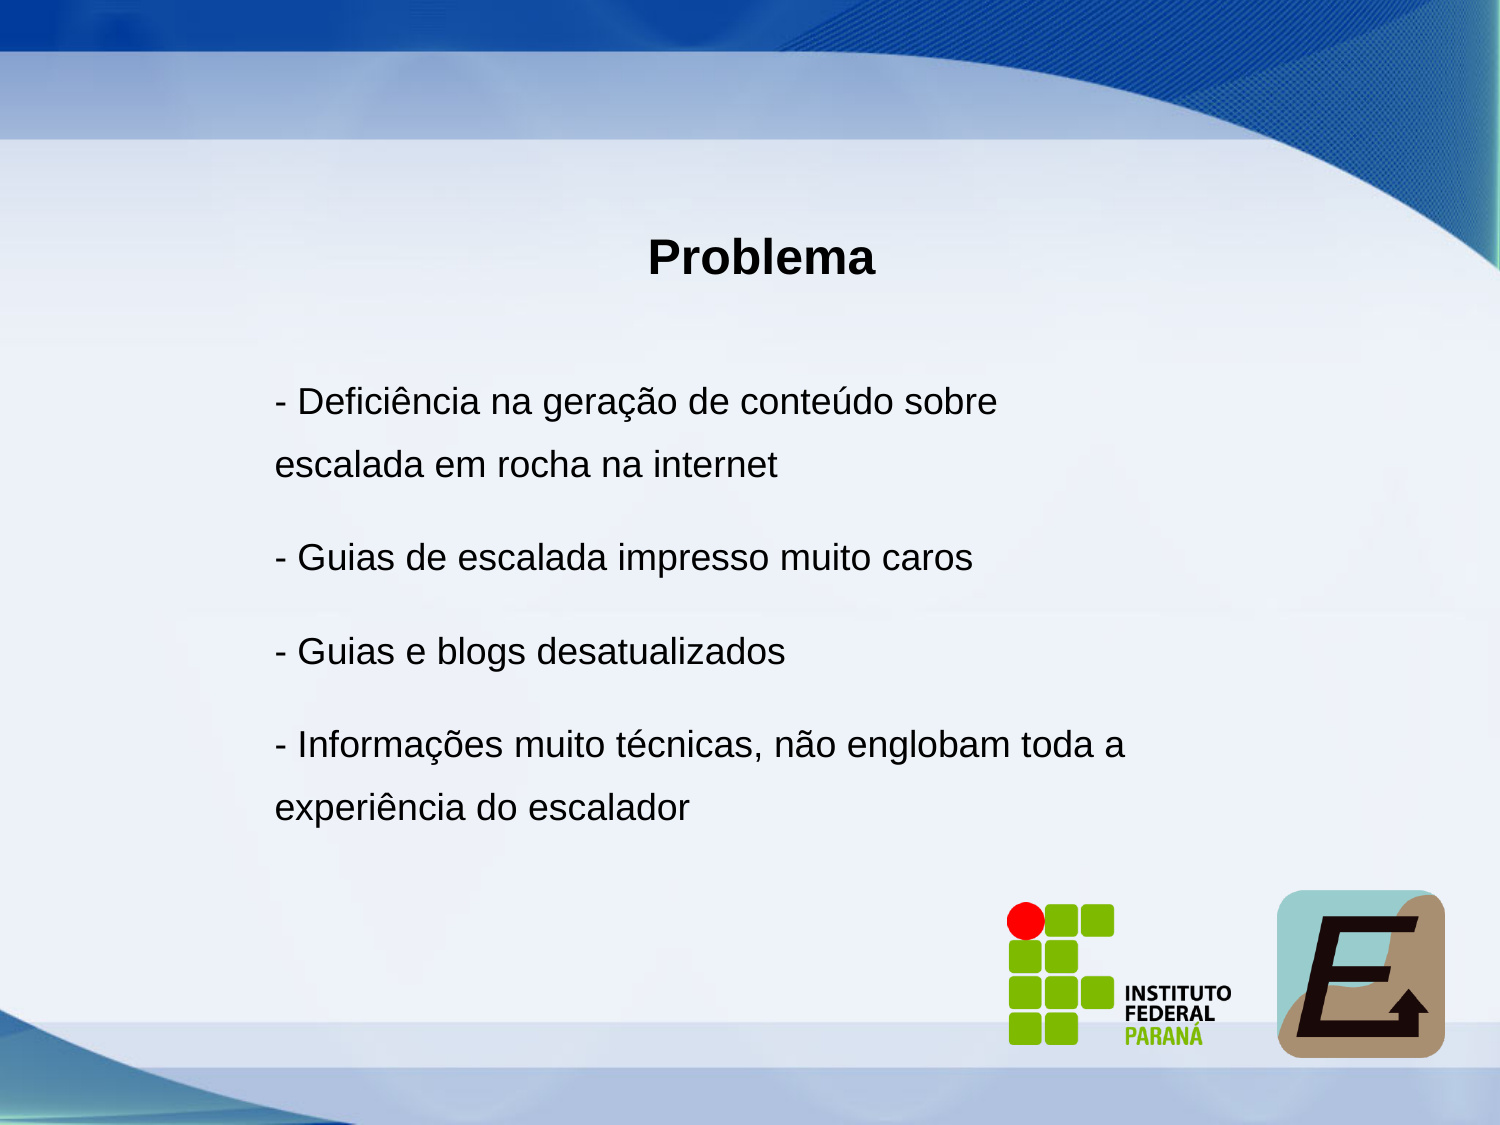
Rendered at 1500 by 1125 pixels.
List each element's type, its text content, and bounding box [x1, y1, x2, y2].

text_box - Guias de escalada impresso muito caros [259, 507, 1335, 565]
text_box - Deficiência na geração de conteúdo sobre escalada em rocha na internet [259, 352, 1146, 473]
text_box - Informações muito técnicas, não englobam toda a experiência do escalador [259, 695, 1276, 815]
text_box - Guias e blogs desatualizados [259, 602, 1335, 660]
text_box Problema [304, 187, 1219, 293]
picture [0, 0, 1500, 1125]
